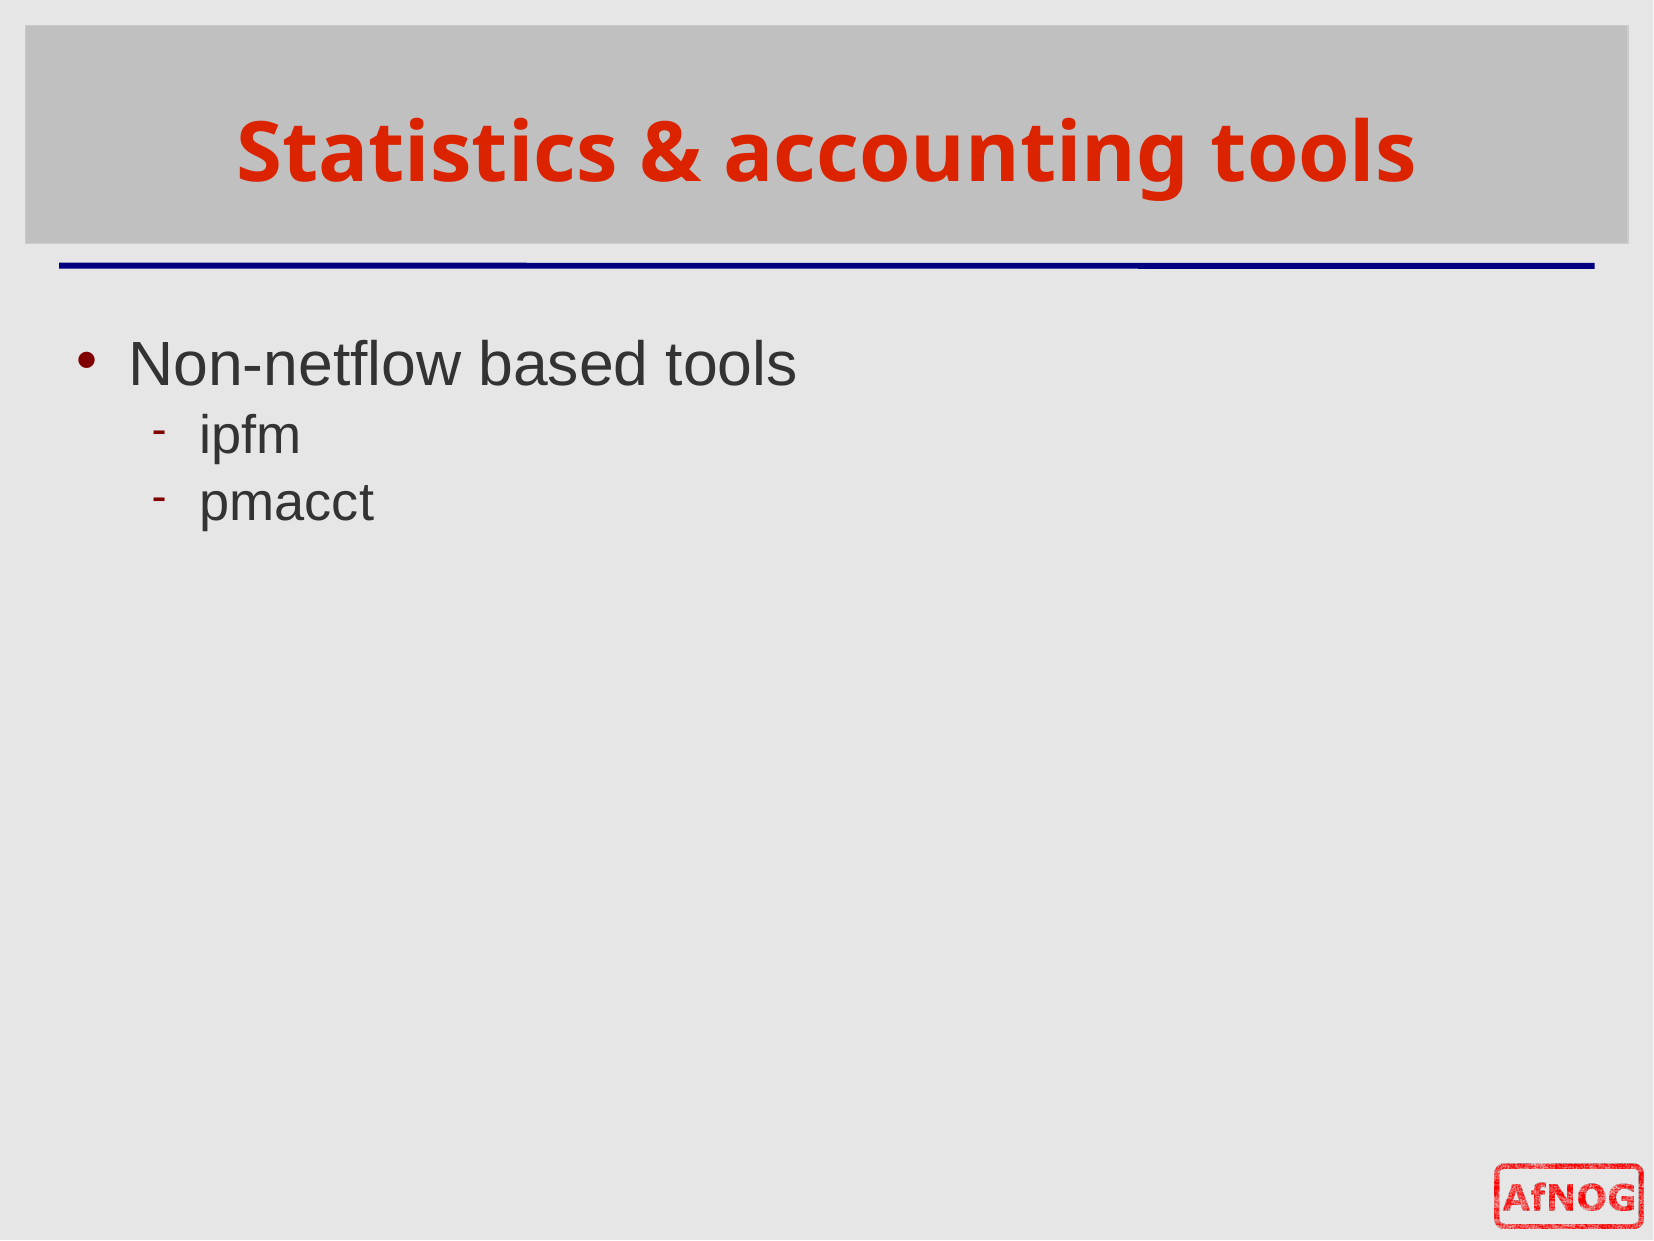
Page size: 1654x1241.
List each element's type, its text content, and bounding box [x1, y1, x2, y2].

picture [1494, 1163, 1644, 1229]
title Statistics & accounting tools [121, 46, 1534, 254]
list Non-netflow based tools ipfm pmacct [59, 322, 1595, 1132]
